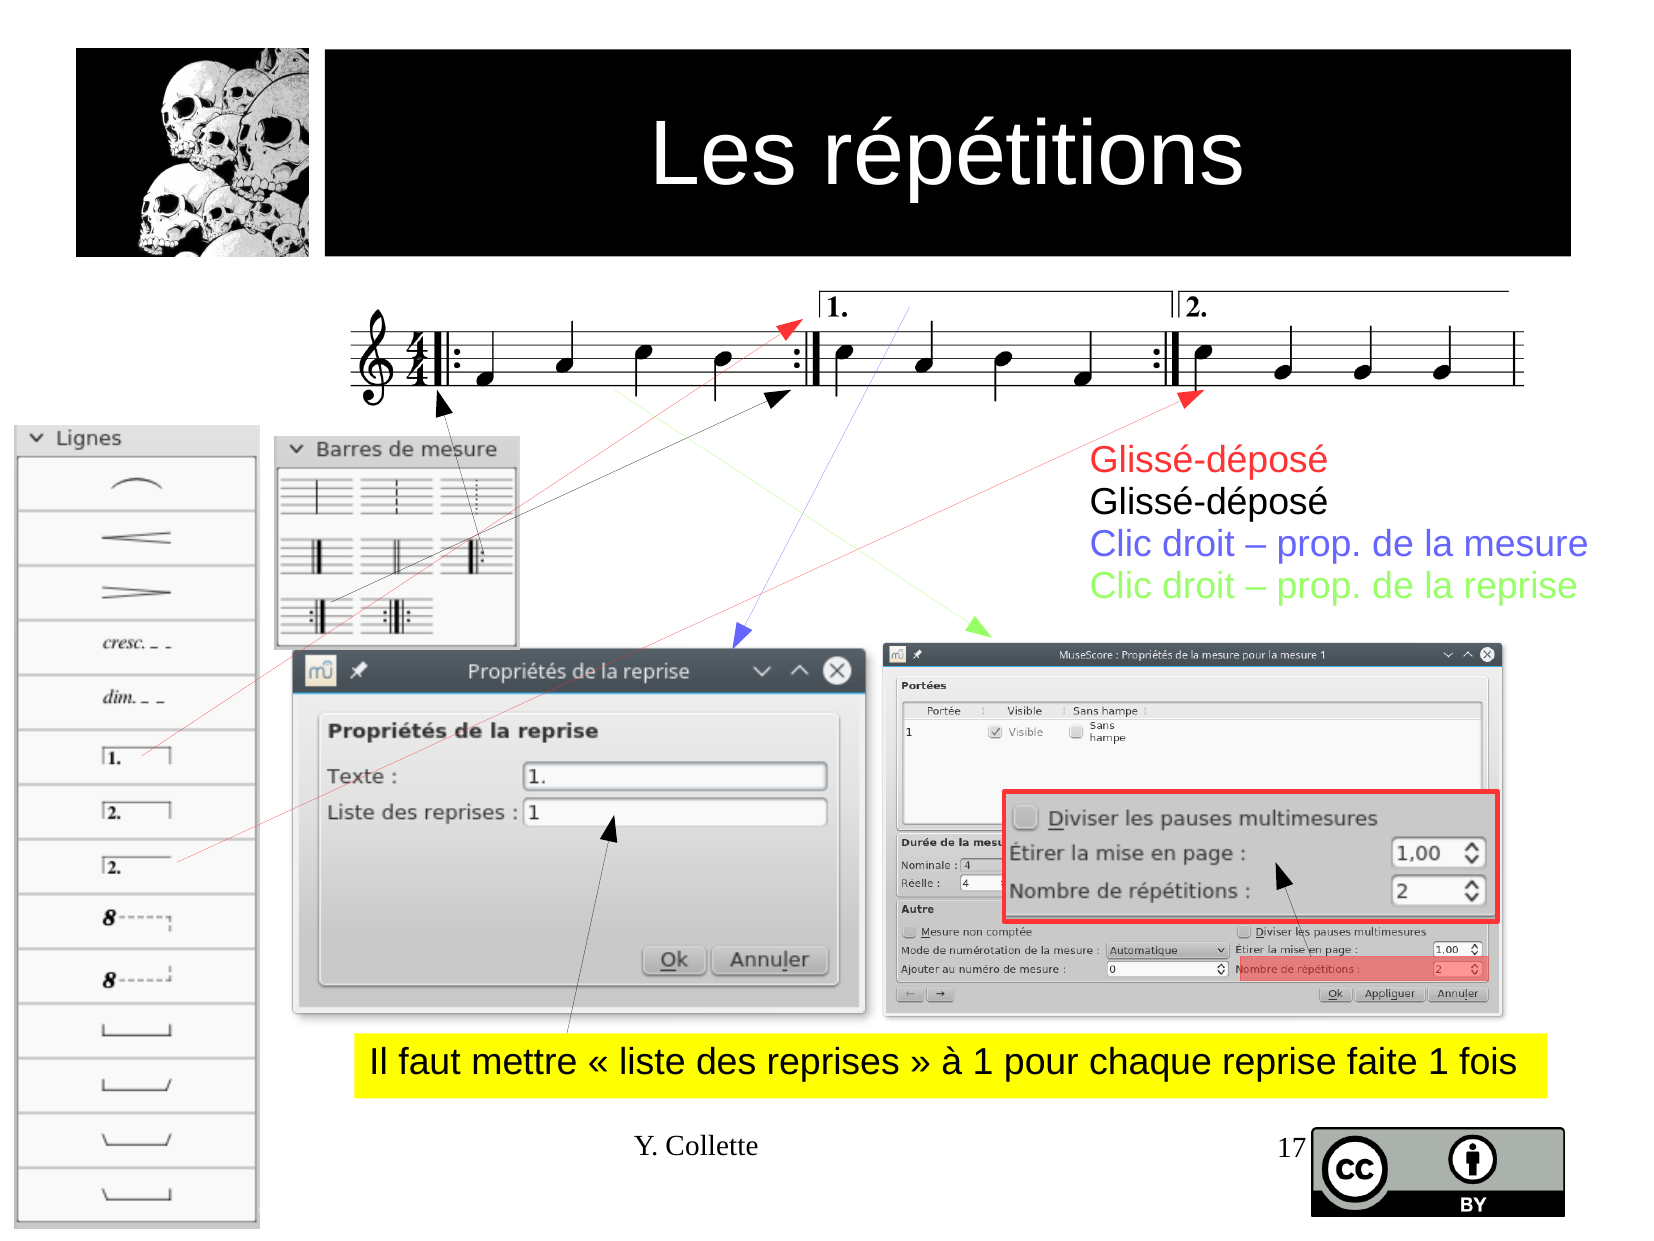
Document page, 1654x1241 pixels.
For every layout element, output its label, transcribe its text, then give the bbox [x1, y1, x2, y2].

picture [14, 425, 260, 1229]
picture [282, 516, 662, 813]
text_box [1240, 956, 1489, 981]
text_box Il faut mettre « liste des reprises » à 1 pour chaque reprise faite 1 fois [354, 1033, 1548, 1099]
picture [1311, 1127, 1565, 1217]
picture [274, 436, 477, 662]
picture [342, 271, 1524, 430]
picture [76, 48, 309, 257]
text_box Glissé-déposé Glissé-déposé Clic droit – prop. de la mesure Clic droit – prop. de la reprise [1074, 431, 1619, 615]
picture [637, 418, 673, 430]
title Les répétitions [324, 49, 1571, 257]
picture [282, 637, 1512, 1034]
picture [486, 507, 520, 530]
picture [451, 436, 520, 532]
